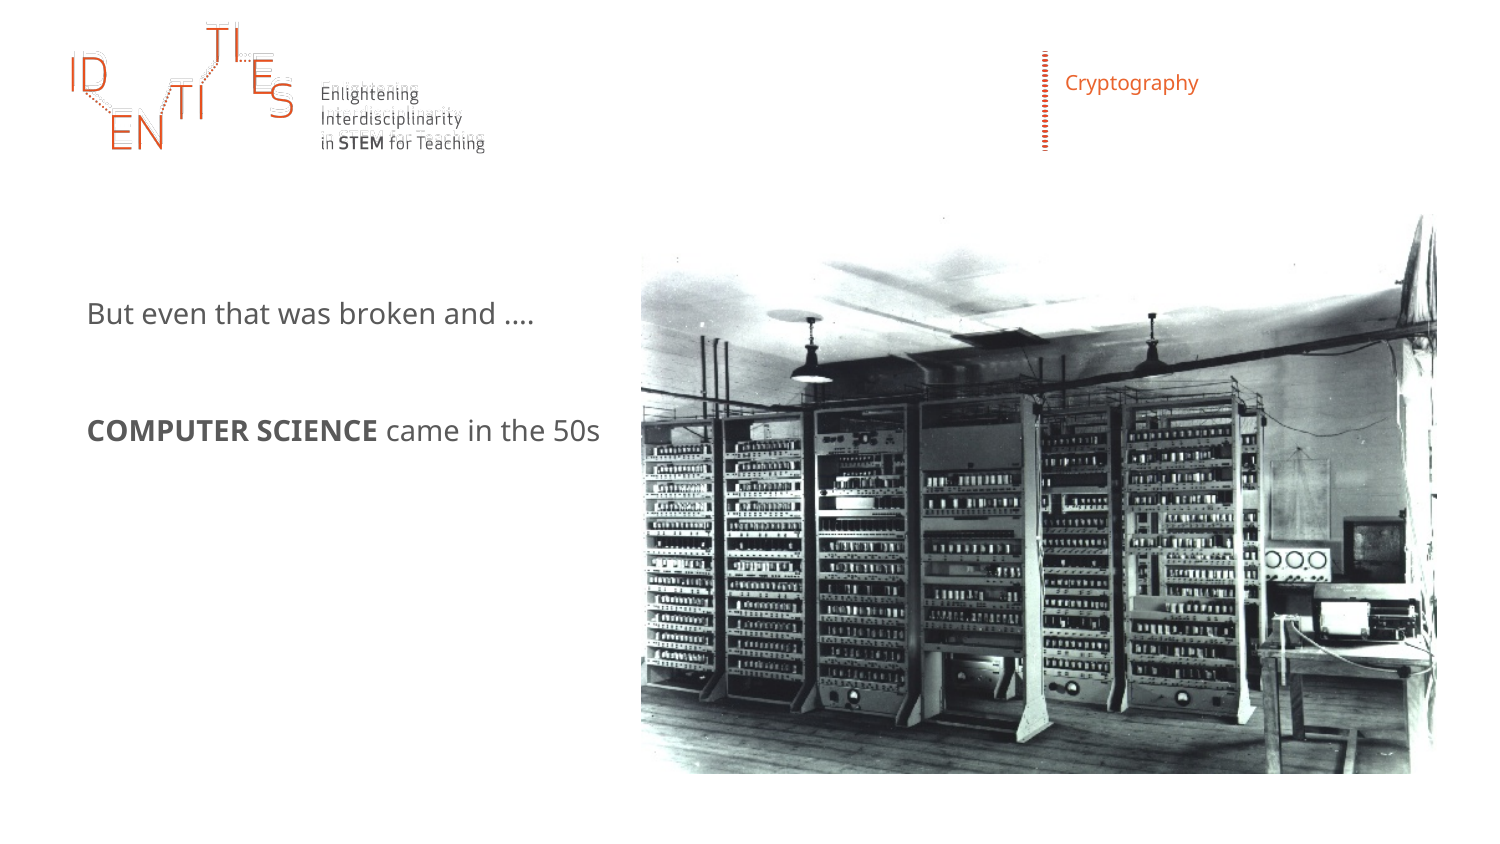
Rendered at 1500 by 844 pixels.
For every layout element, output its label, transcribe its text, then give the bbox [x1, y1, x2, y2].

picture [71, 18, 485, 157]
text_box Cryptography [1050, 61, 1472, 168]
text_box But even that was broken and .... COMPUTER SCIENCE came in the 50s [71, 264, 1396, 816]
picture [1042, 51, 1051, 151]
picture [641, 214, 1437, 774]
